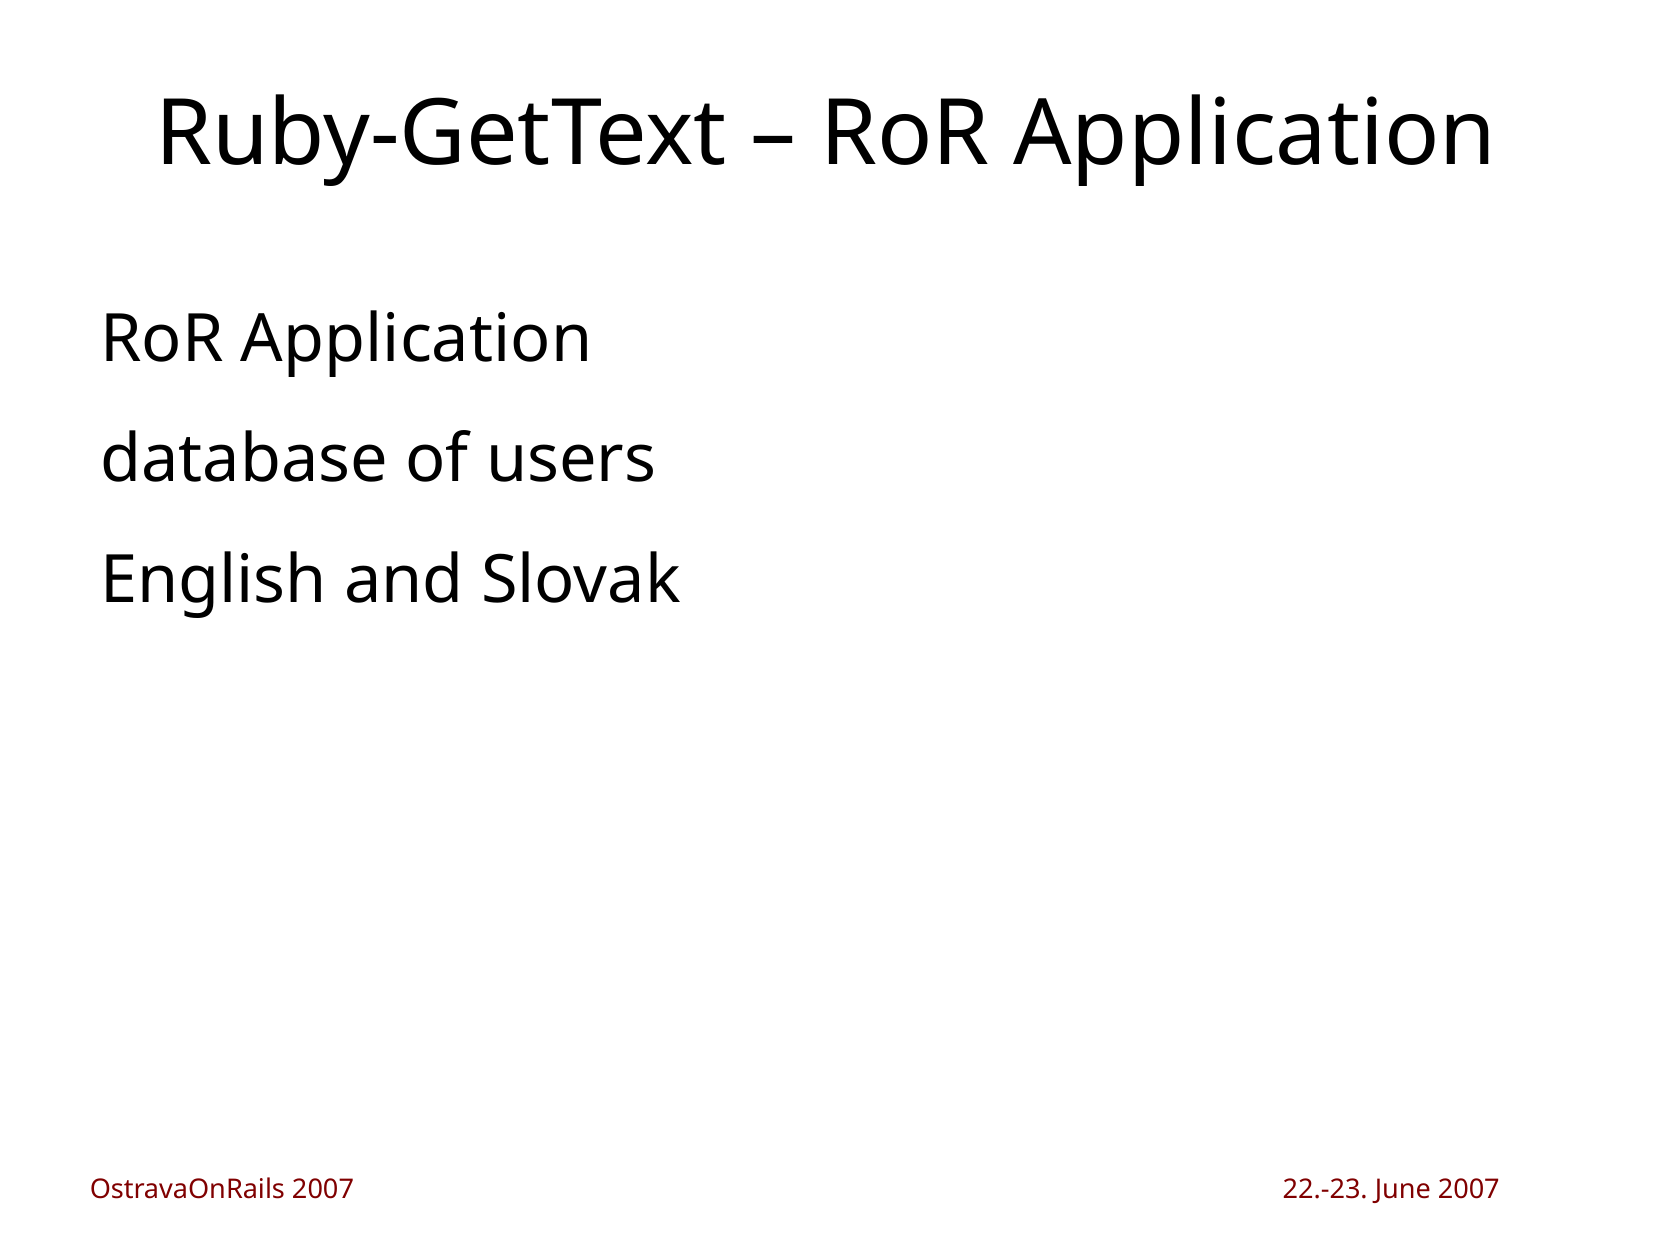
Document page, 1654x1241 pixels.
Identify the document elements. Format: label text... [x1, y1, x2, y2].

title Ruby-GetText – RoR Application [82, 33, 1571, 226]
list RoR Application database of users English and Slovak [82, 290, 1571, 1094]
